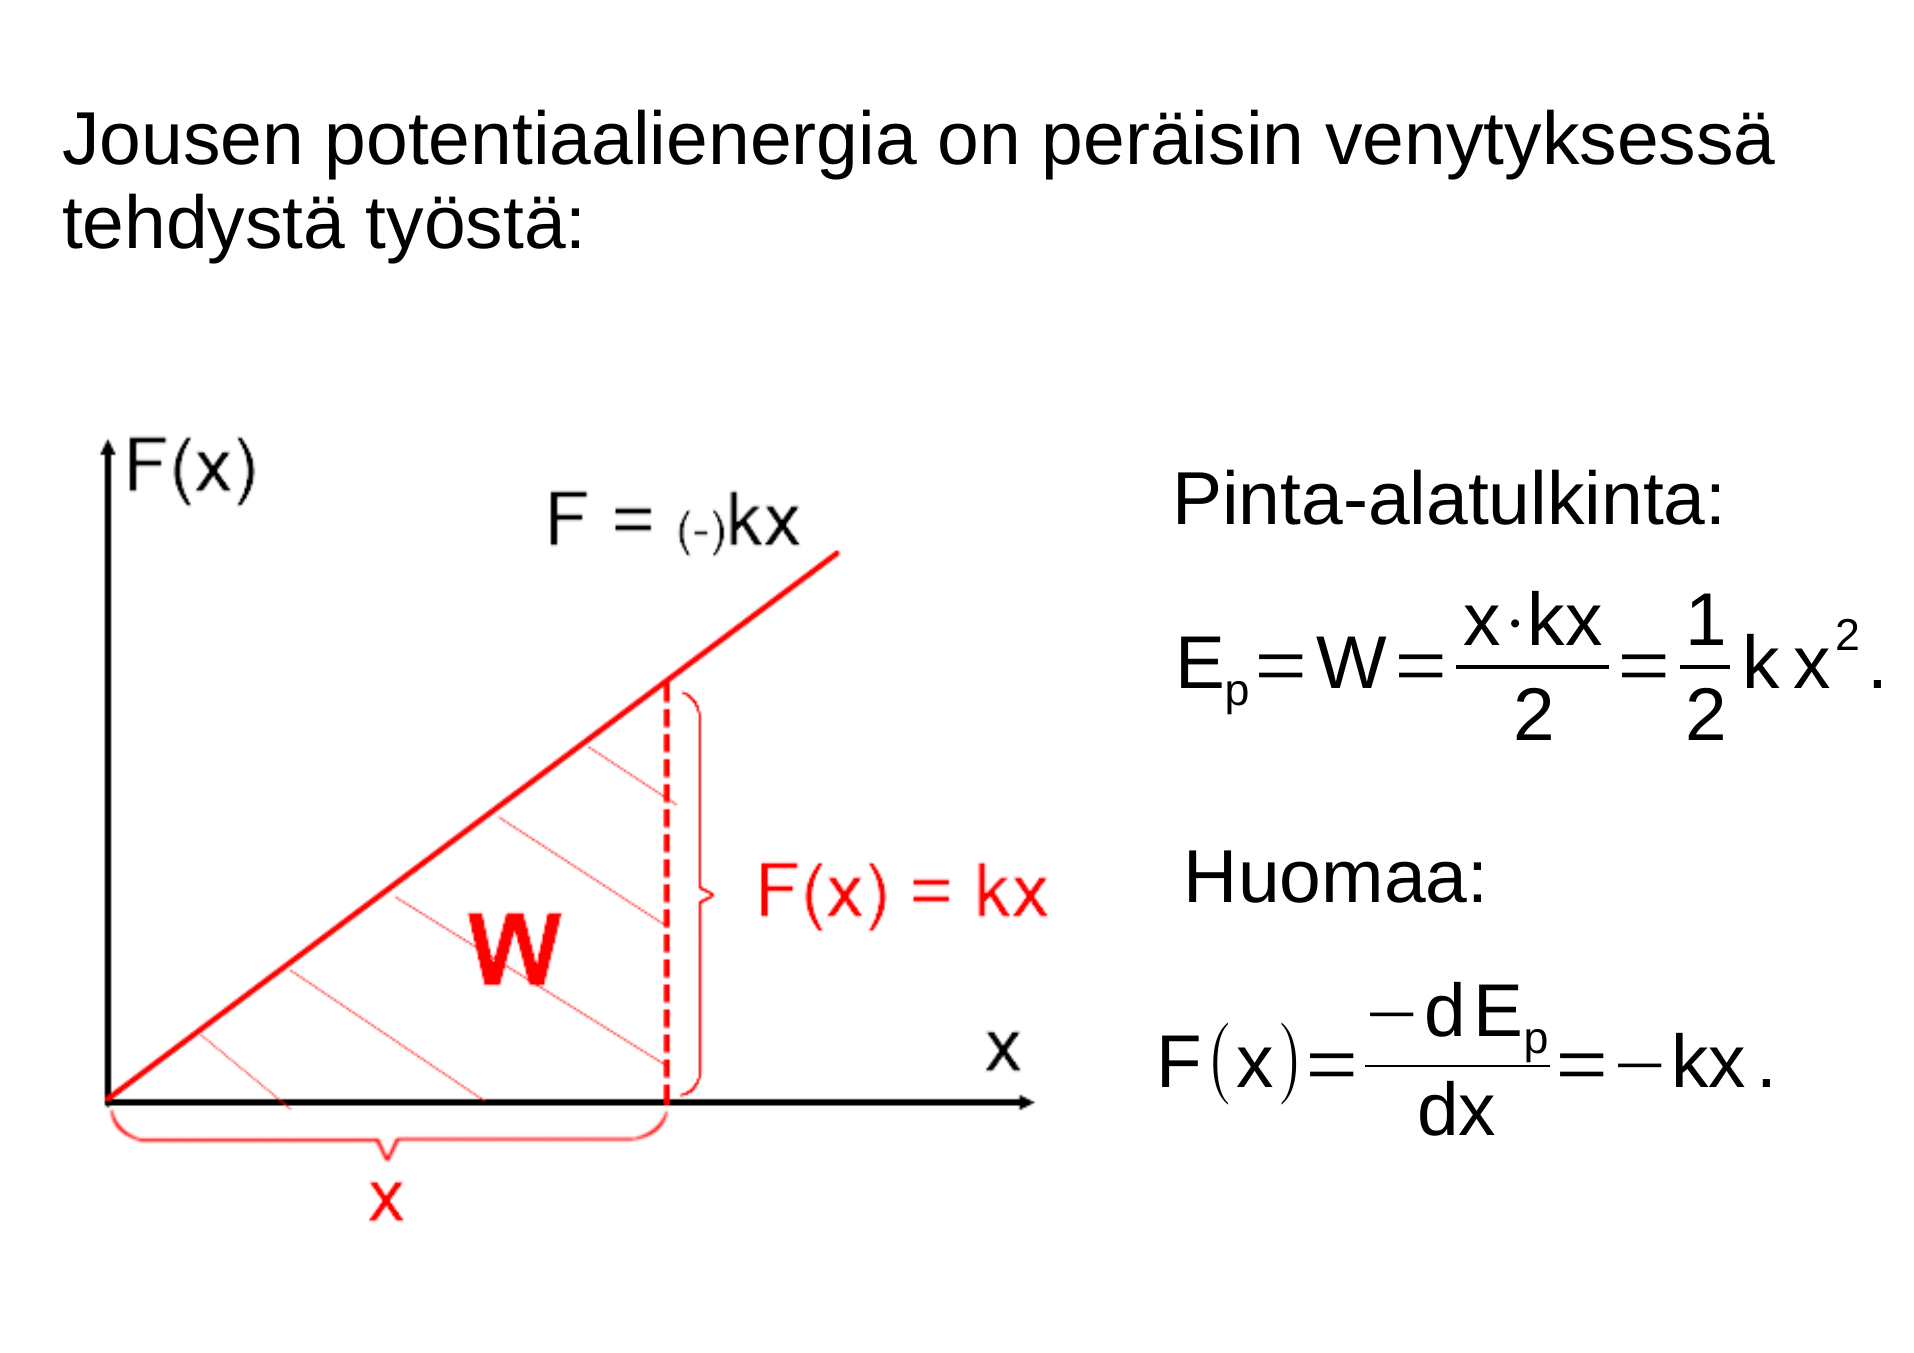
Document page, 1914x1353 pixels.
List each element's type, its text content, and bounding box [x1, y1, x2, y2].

text_box Jousen potentiaalienergia on peräisin venytyksessä tehdystä työstä: [47, 88, 1855, 272]
chart [1150, 968, 1783, 1152]
text_box Pinta-alatulkinta: [1157, 448, 1742, 548]
picture [47, 326, 1110, 1300]
text_box Huomaa: [1169, 826, 1528, 968]
chart [1169, 577, 1894, 756]
